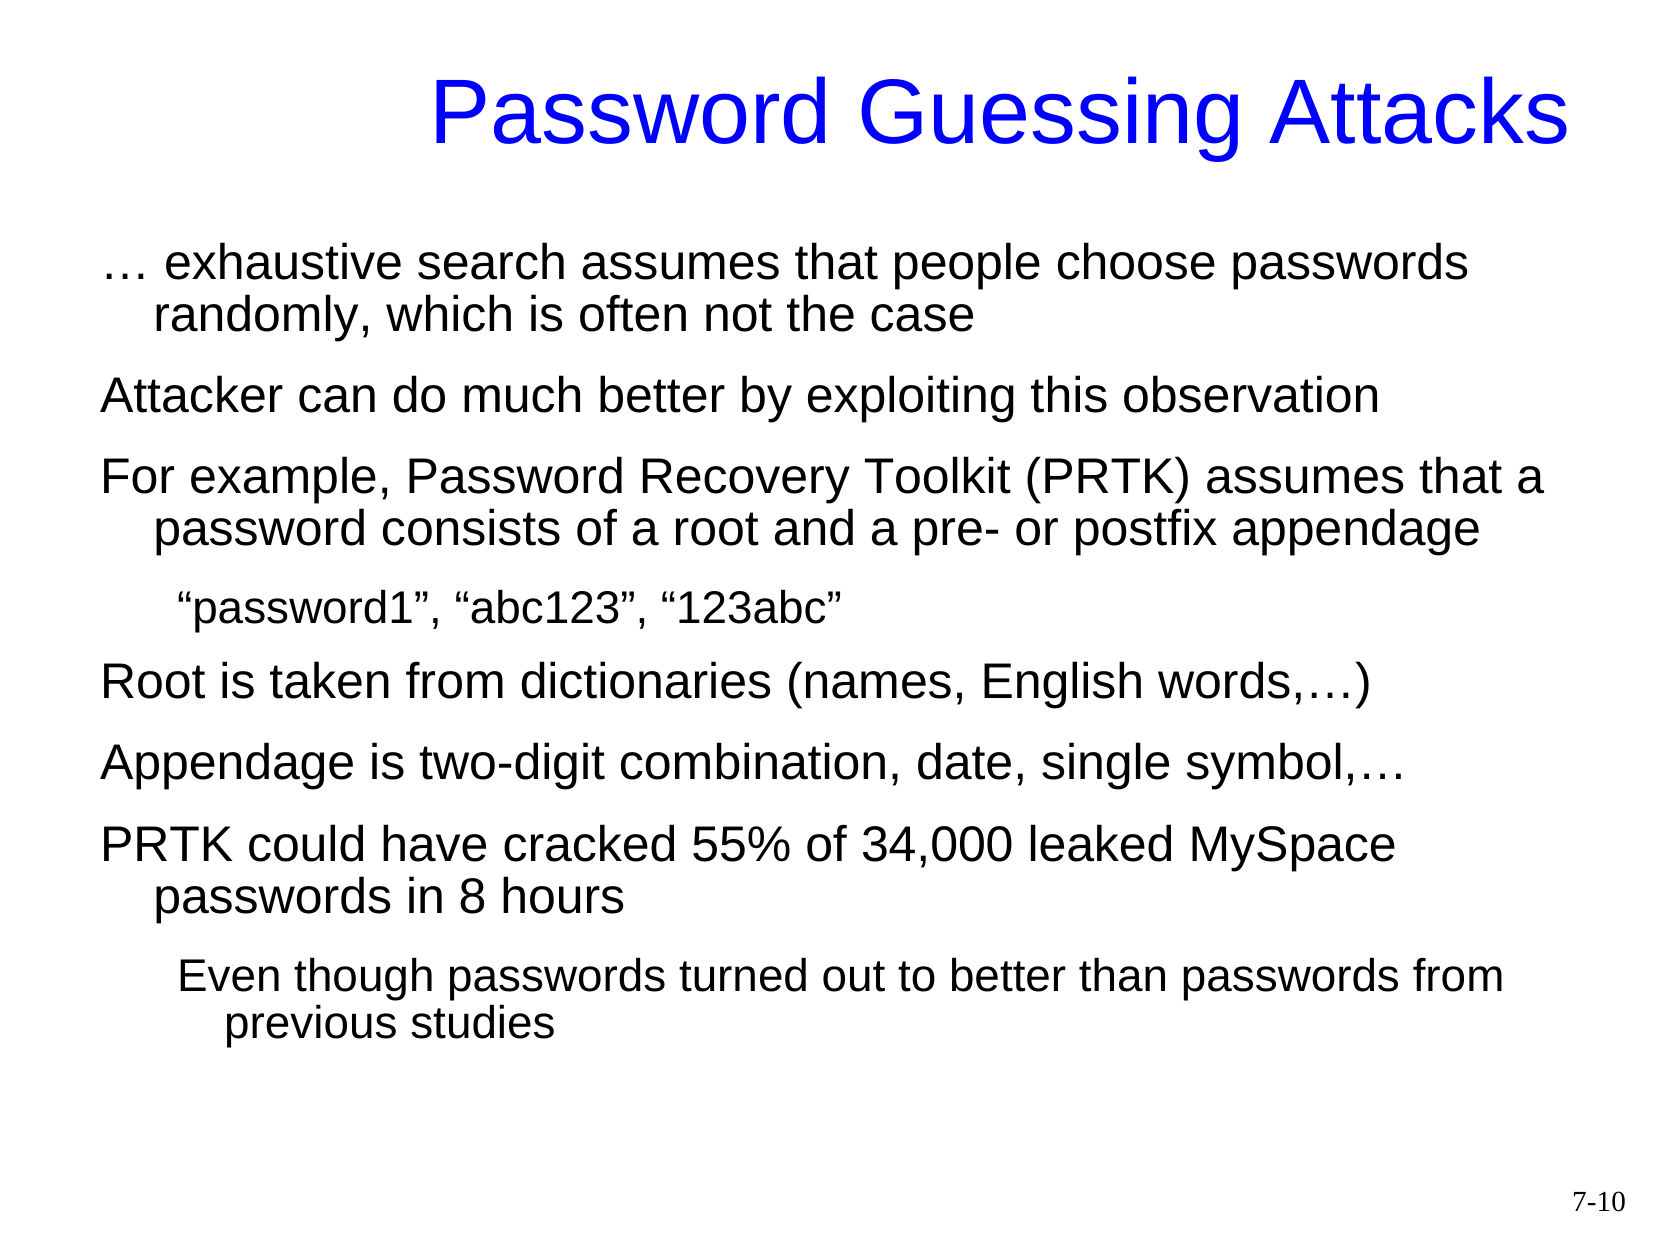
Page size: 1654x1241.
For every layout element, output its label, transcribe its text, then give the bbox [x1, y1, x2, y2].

list … exhaustive search assumes that people choose passwords randomly, which is often not the case Attacker can do much better by exploiting this observation For example, Password Recovery Toolkit (PRTK) assumes that a password consists of a root and a pre- or postfix appendage “password1”, “abc123”, “123abc” Root is taken from dictionaries (names, English words,…) Appendage is two-digit combination, date, single symbol,… PRTK could have cracked 55% of 34,000 leaked MySpace passwords in 8 hours Even though passwords turned out to better than passwords from previous studies [82, 237, 1571, 1170]
title Password Guessing Attacks [84, 11, 1573, 218]
